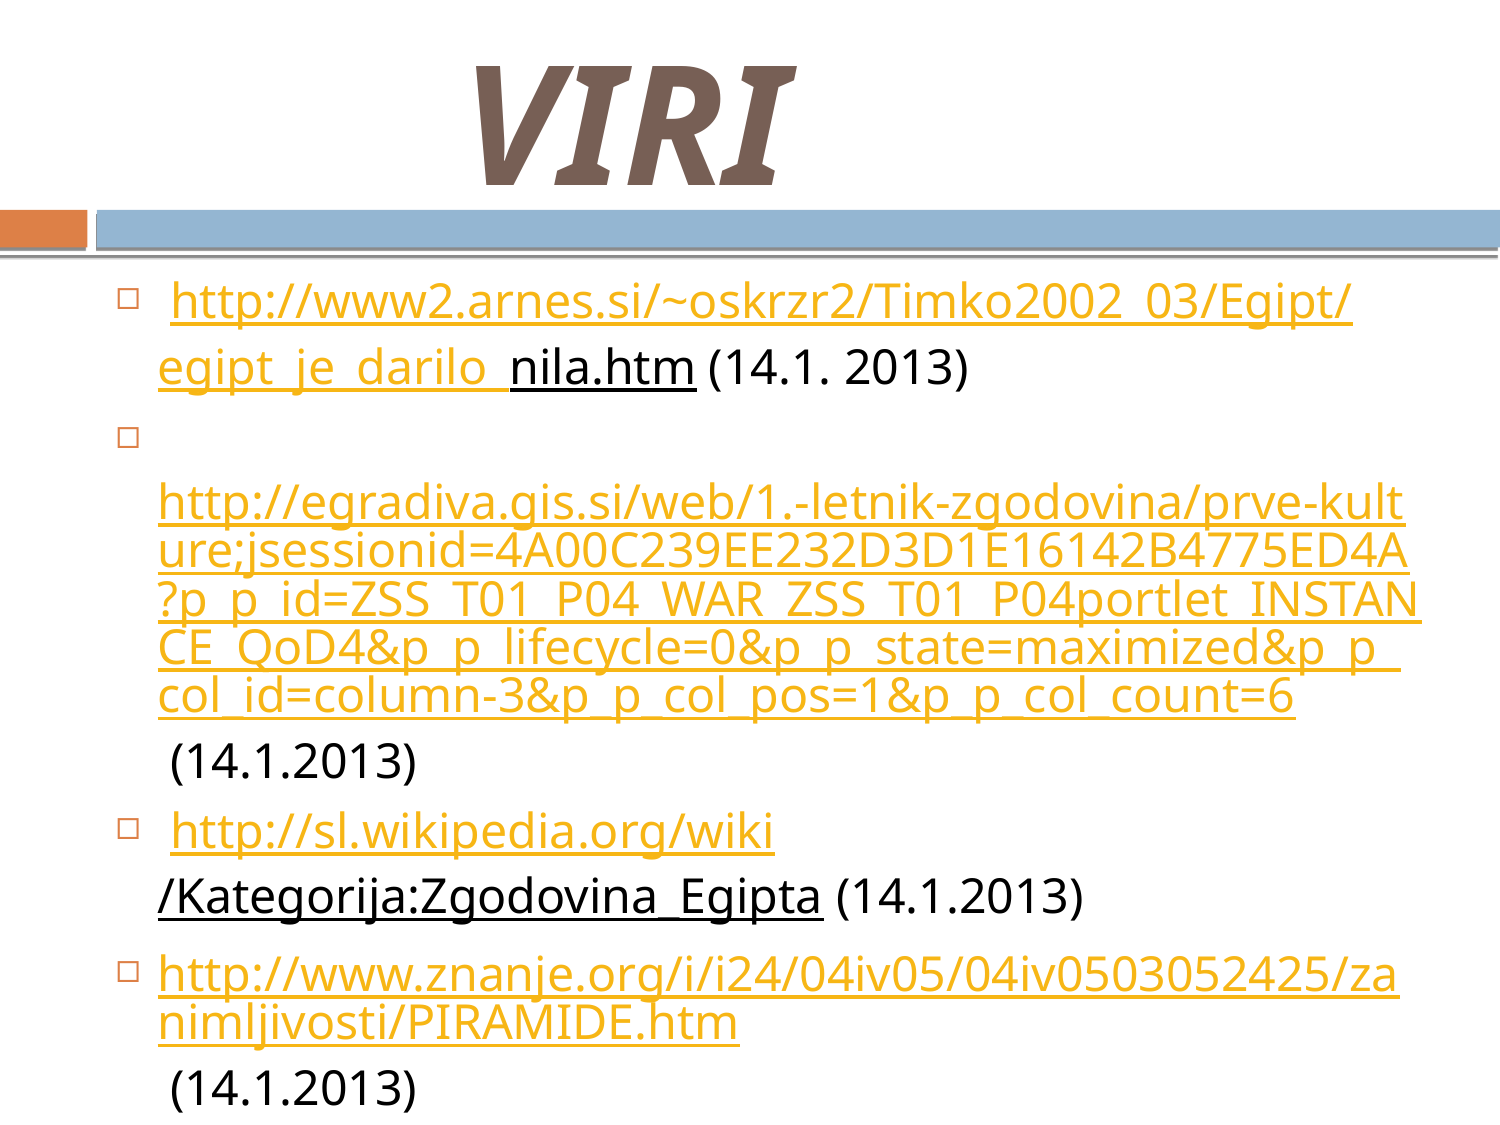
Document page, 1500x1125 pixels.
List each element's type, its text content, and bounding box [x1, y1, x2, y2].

list http://www2.arnes.si/~oskrzr2/Timko2002_03/Egipt/egipt_je_darilo_nila.htm (14.1. 2013) http://egradiva.gis.si/web/1.-letnik-zgodovina/prve-kulture;jsessionid=4A00C239EE232D3D1E16142B4775ED4A?p_p_id=ZSS_T01_P04_WAR_ZSS_T01_P04portlet_INSTANCE_QoD4&p_p_lifecycle=0&p_p_state=maximized&p_p_col_id=column-3&p_p_col_pos=1&p_p_col_count=6 (14.1.2013) http://sl.wikipedia.org/wiki/Kategorija:Zgodovina_Egipta (14.1.2013) http://www.znanje.org/i/i24/04iv05/04iv0503052425/zanimljivosti/PIRAMIDE.htm (14.1.2013) http://www.odklop.com/index.php?st=egipt (14.1.2013) Enciklopedija svetovne geografije/prevedla Nada in Matjaž Voglar/založba:Pisanica, 1997 [100, 262, 1438, 1090]
title VIRI [100, 37, 1438, 200]
